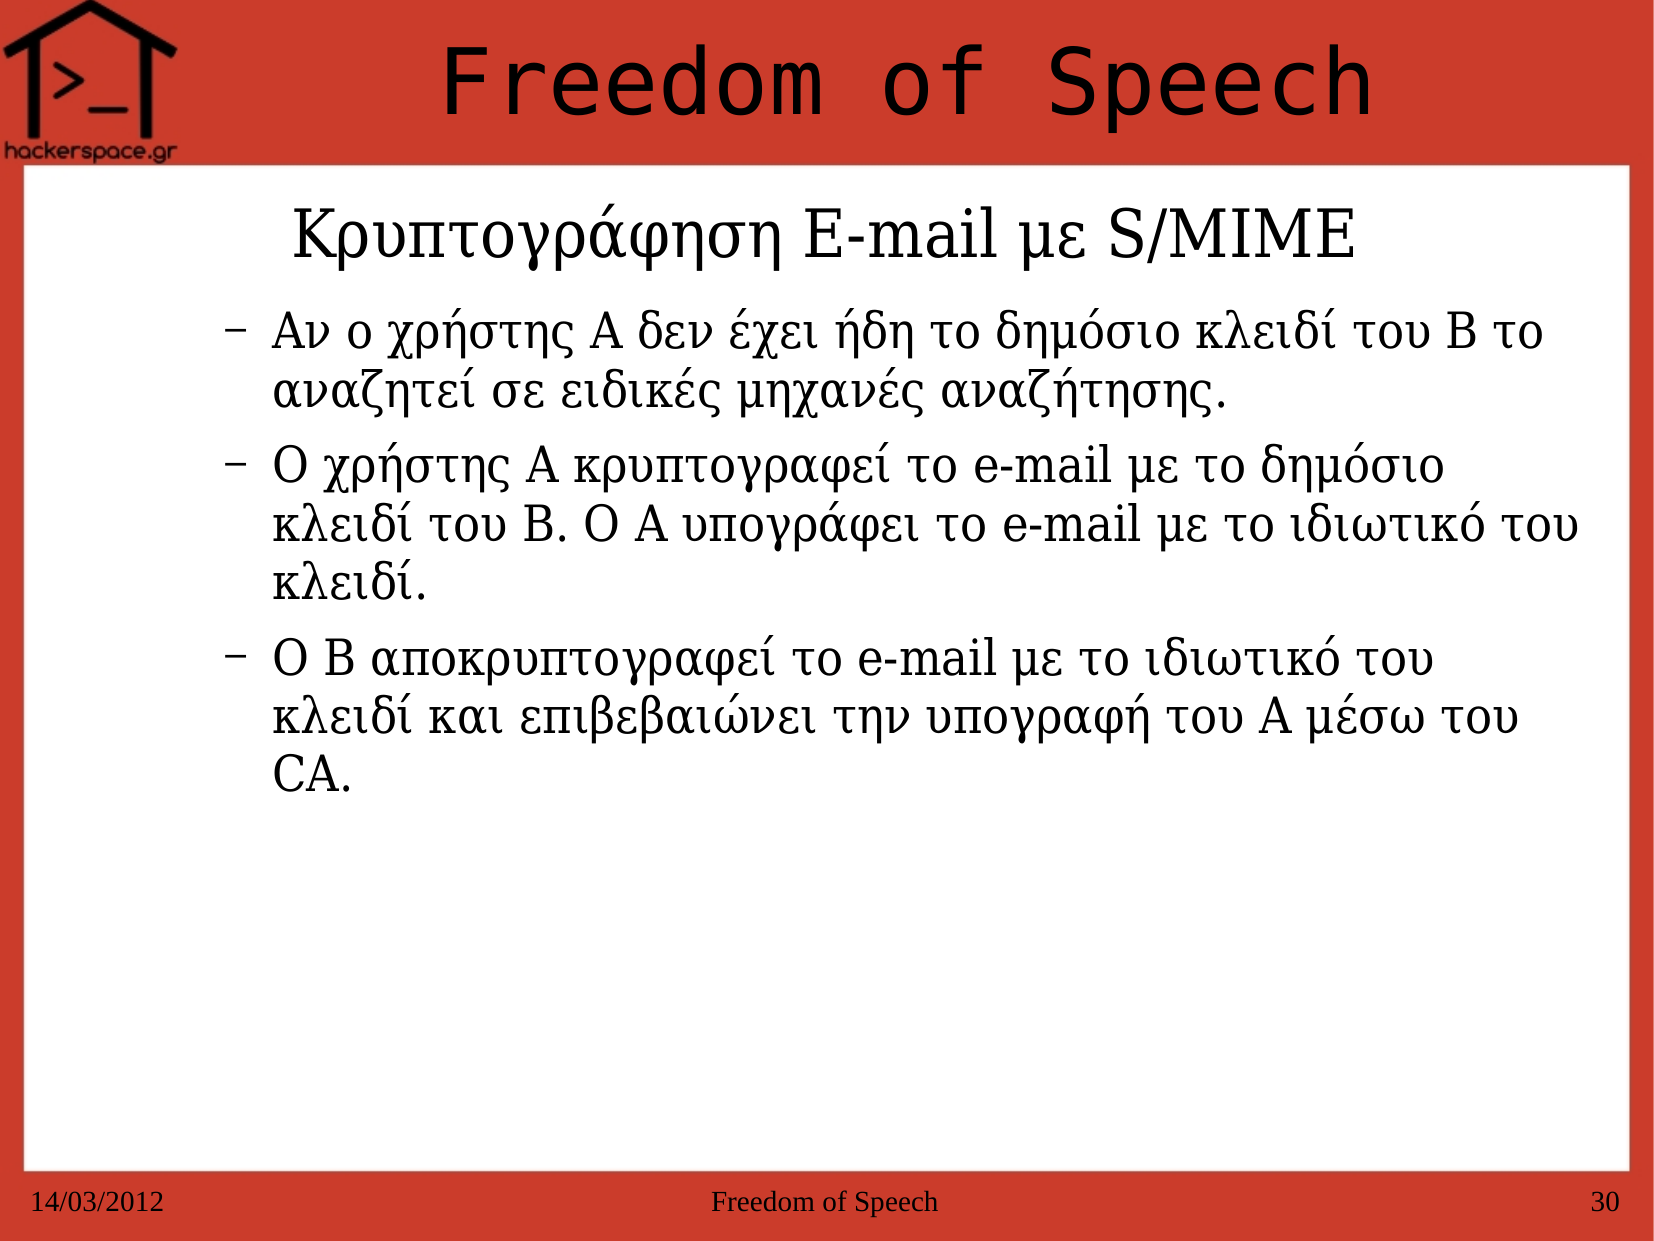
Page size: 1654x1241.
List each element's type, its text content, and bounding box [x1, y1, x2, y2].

title Freedom of Speech [195, 15, 1621, 151]
list Κρυπτογράφηση E-mail με S/MIME Αν ο χρήστης Α δεν έχει ήδη το δημόσιο κλειδί του Β το αναζητεί σε ειδικές μηχανές αναζήτησης. Ο χρήστης Α κρυπτογραφεί το e-mail με το δημόσιο κλειδί του Β. Ο Α υπογράφει το e-mail με το ιδιωτικό του κλειδί. Ο Β αποκρυπτογραφεί το e-mail με το ιδιωτικό του κλειδί και επιβεβαιώνει την υπογραφή του Α μέσω του CA. [60, 195, 1591, 1141]
picture [0, 0, 1654, 1241]
